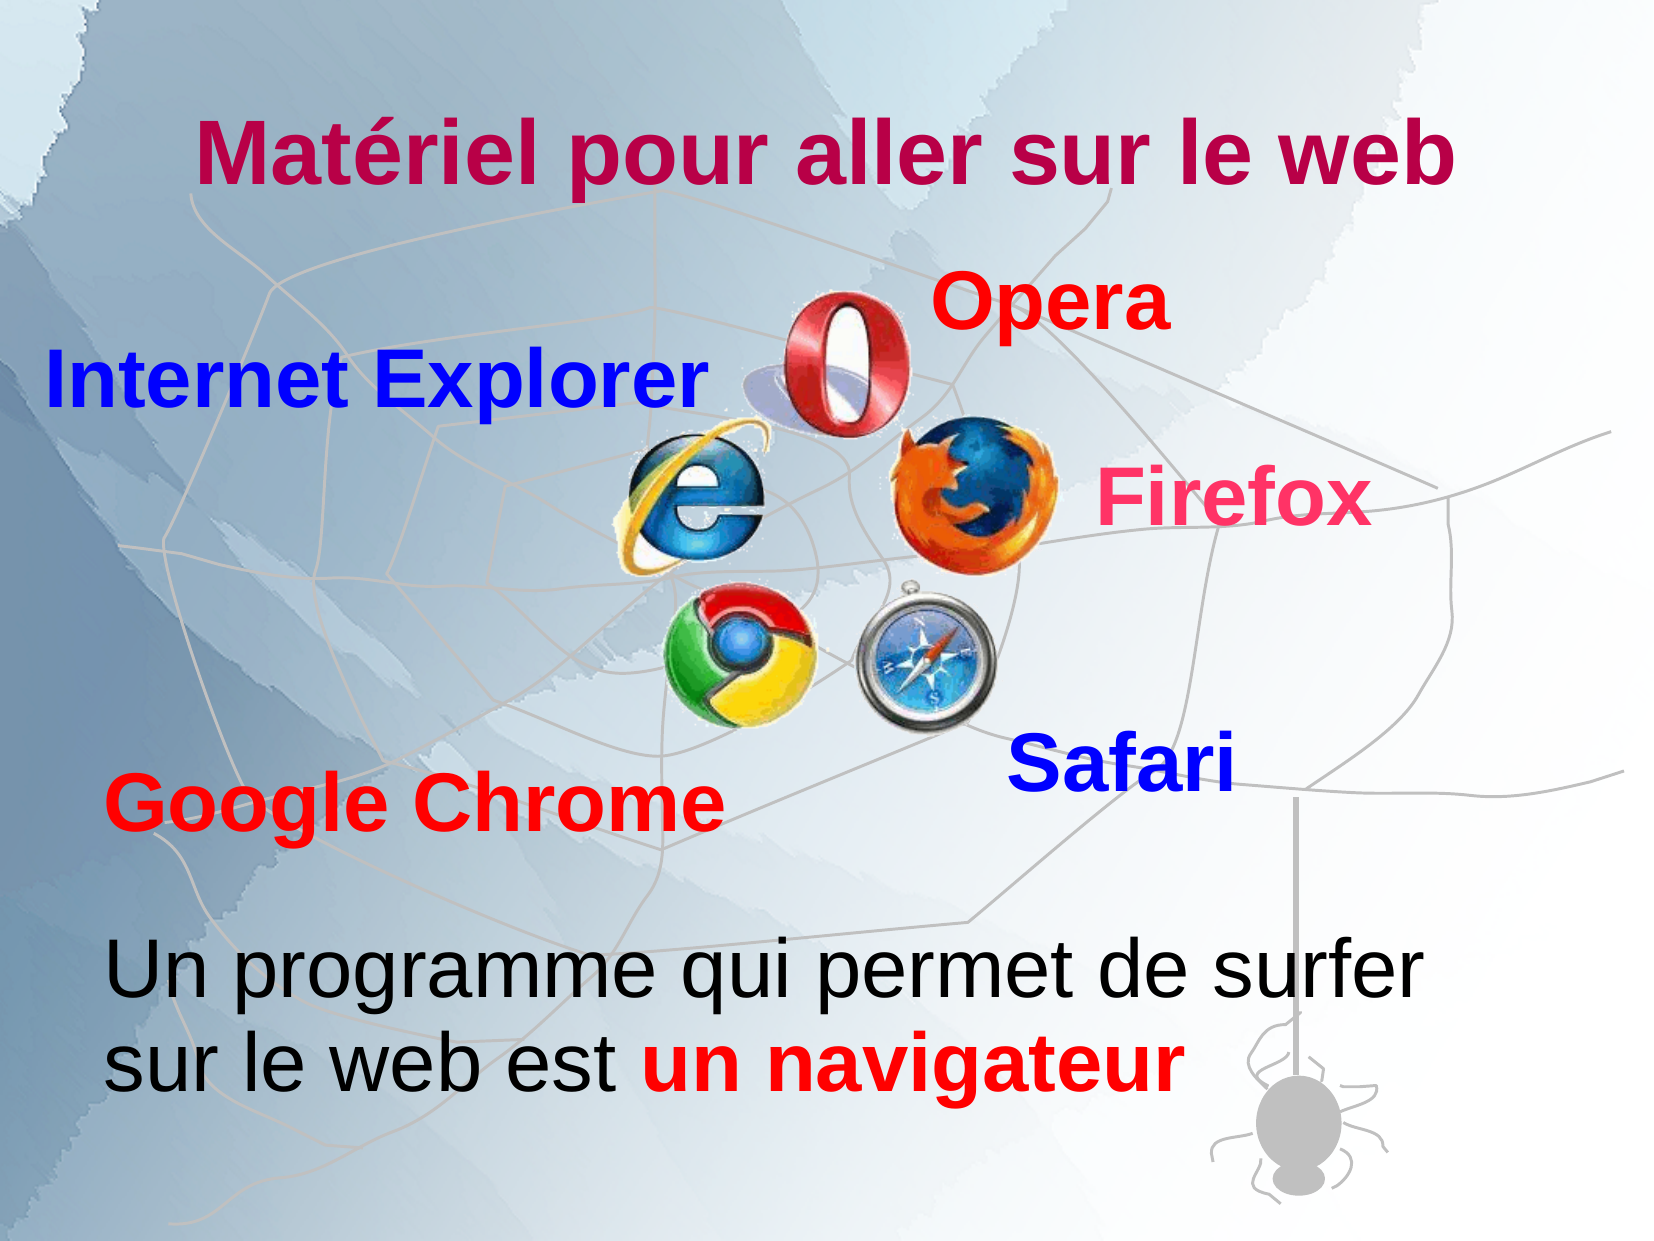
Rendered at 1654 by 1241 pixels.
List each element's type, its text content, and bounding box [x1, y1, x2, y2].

text_box Google Chrome [88, 748, 798, 857]
text_box Internet Explorer [29, 324, 739, 433]
text_box Safari [992, 708, 1254, 817]
text_box [1257, 1117, 1341, 1195]
title Matériel pour aller sur le web [82, 49, 1571, 257]
text_box Un programme qui permet de surfer sur le web est un navigateur [88, 915, 1477, 1117]
picture [0, 0, 1654, 1241]
text_box Opera [915, 246, 1186, 355]
text_box Firefox [1080, 442, 1388, 551]
